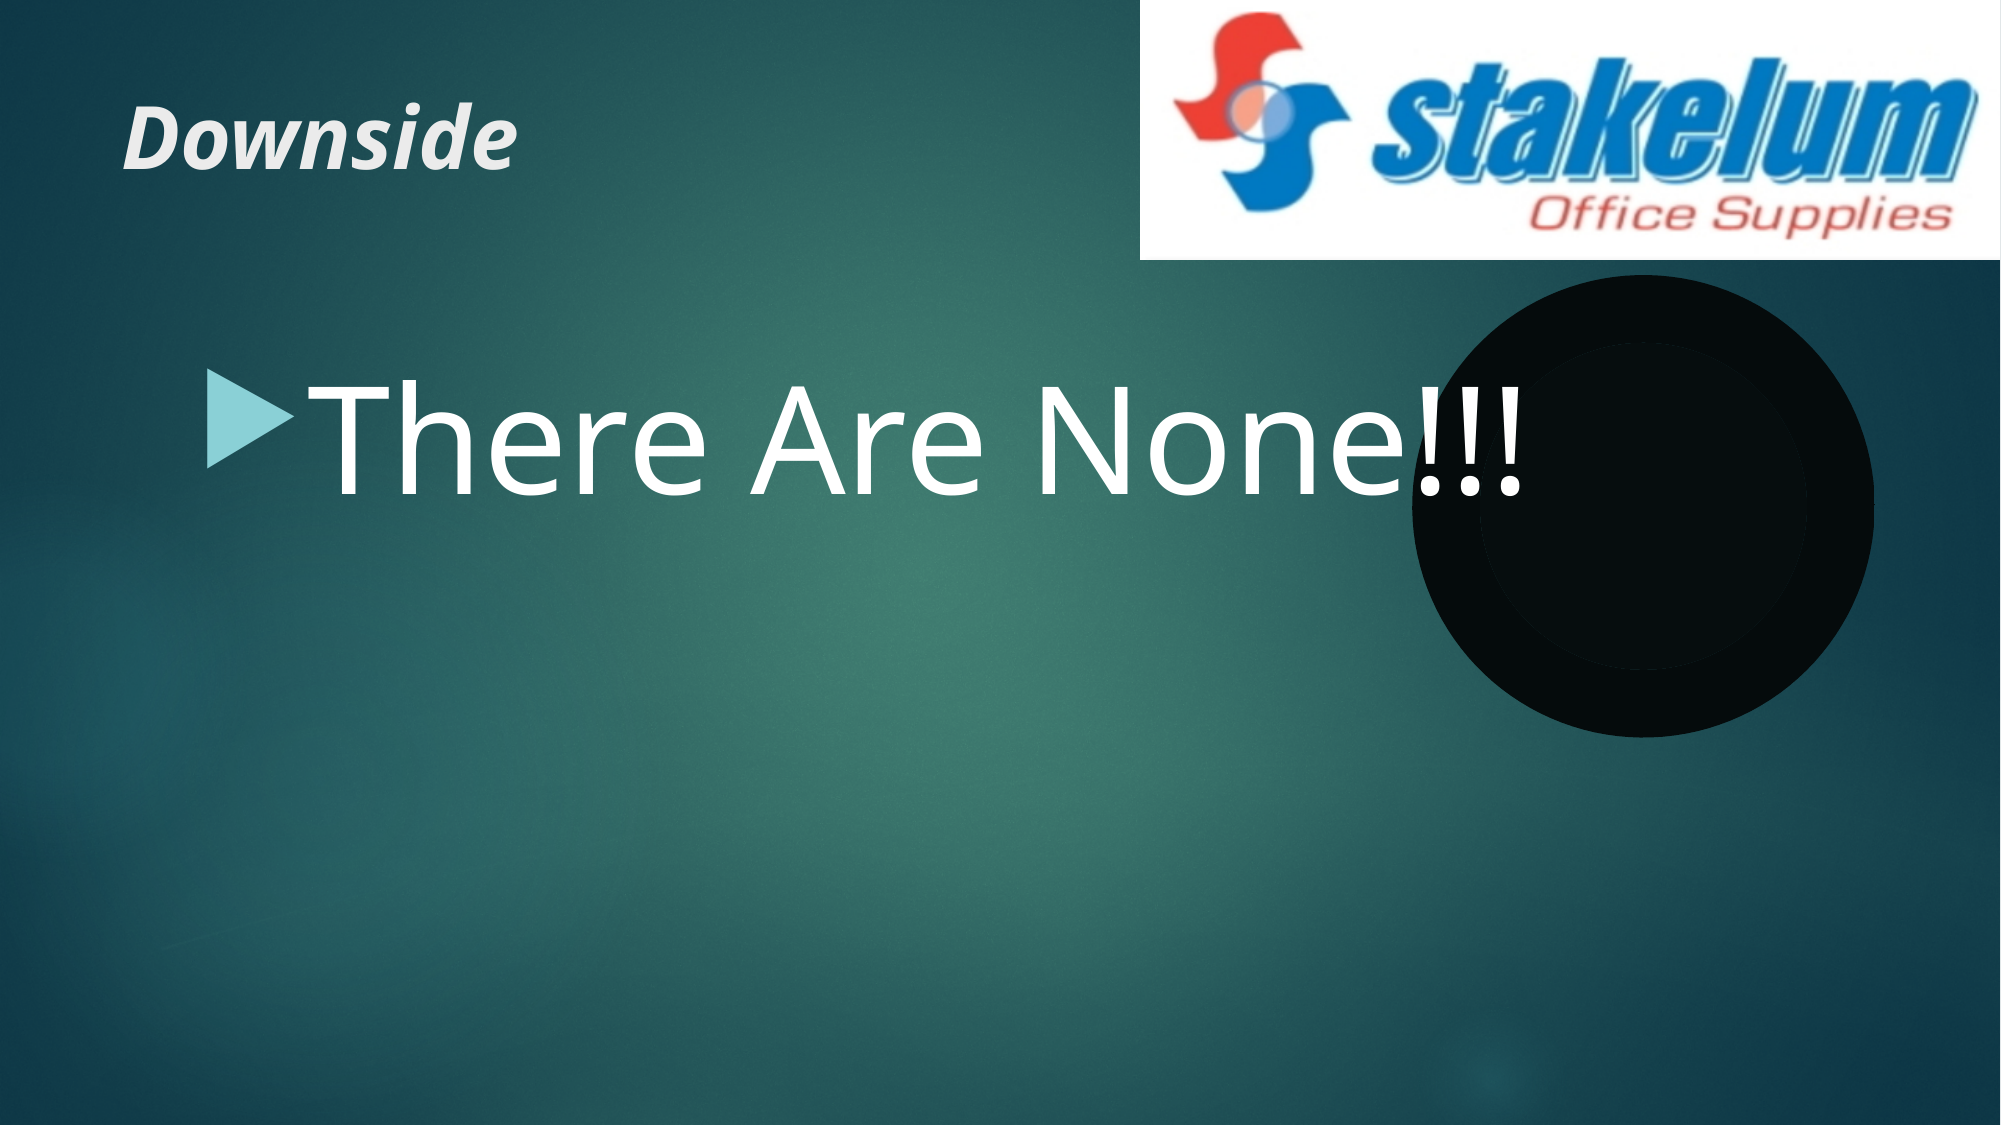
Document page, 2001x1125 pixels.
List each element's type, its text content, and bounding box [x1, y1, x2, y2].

list There Are None!!! [181, 336, 1649, 1026]
picture [1140, 0, 2000, 260]
title Downside [106, 74, 1649, 305]
